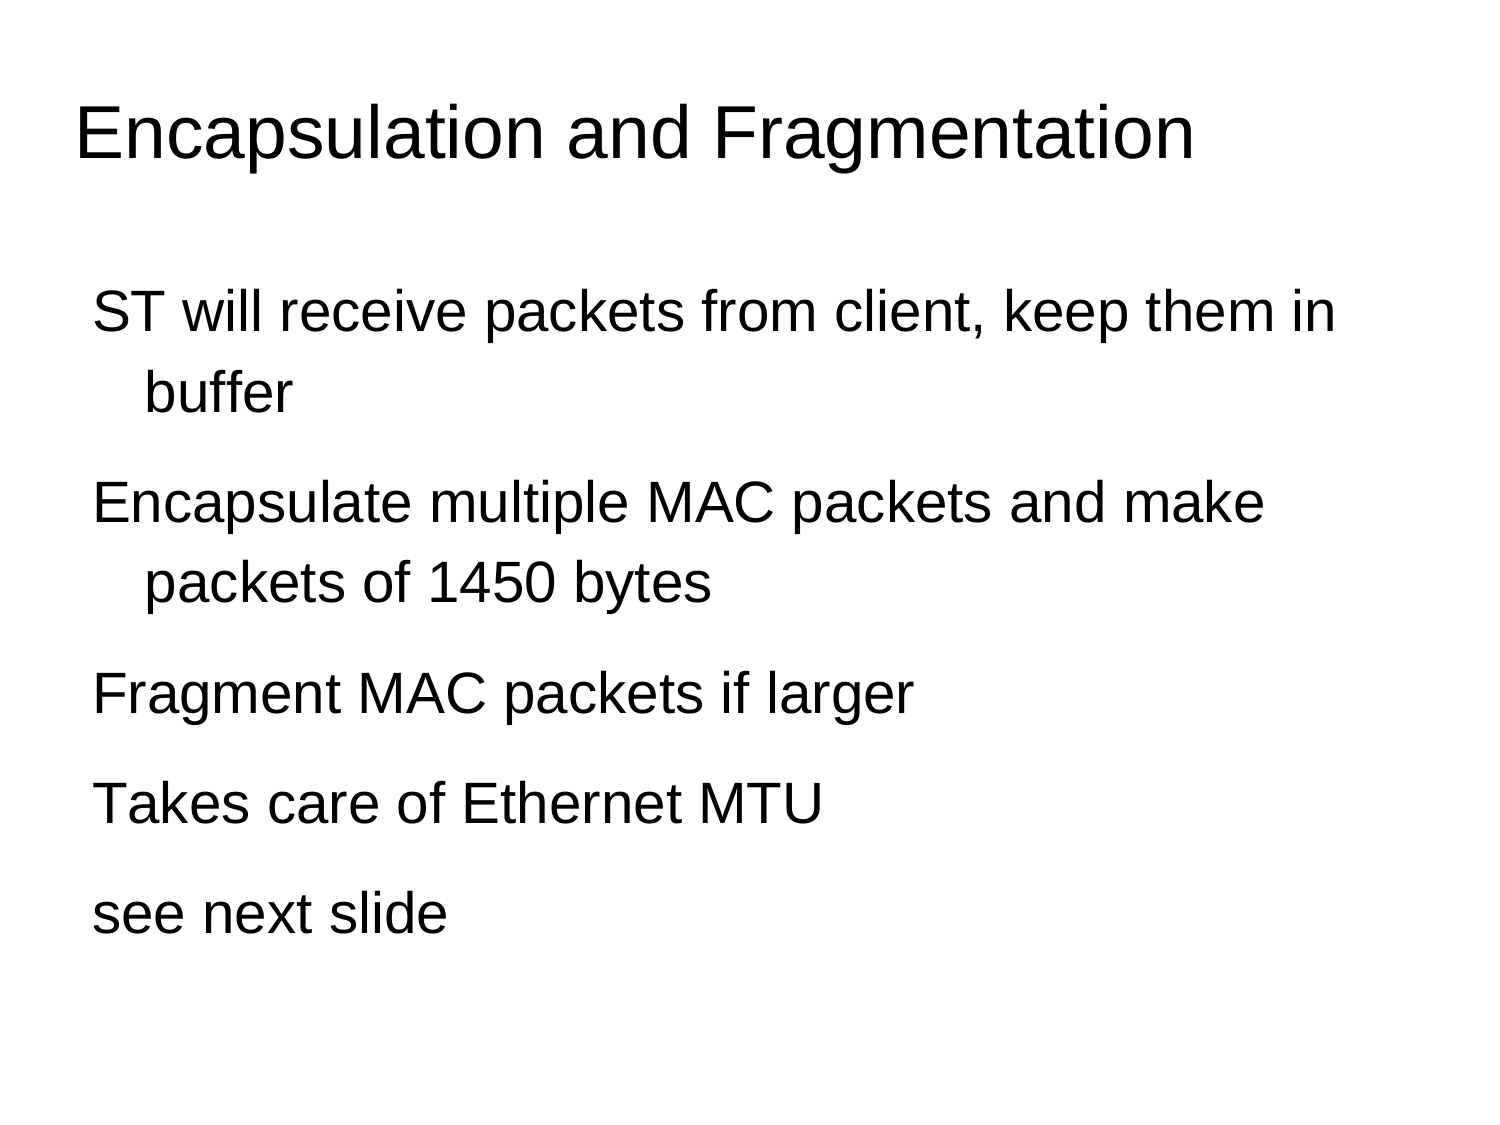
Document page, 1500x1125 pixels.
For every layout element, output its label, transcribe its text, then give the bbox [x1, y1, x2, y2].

title Encapsulation and Fragmentation [74, 0, 1447, 246]
list ST will receive packets from client, keep them in buffer Encapsulate multiple MAC packets and make packets of 1450 bytes Fragment MAC packets if larger Takes care of Ethernet MTU see next slide [74, 263, 1425, 1001]
